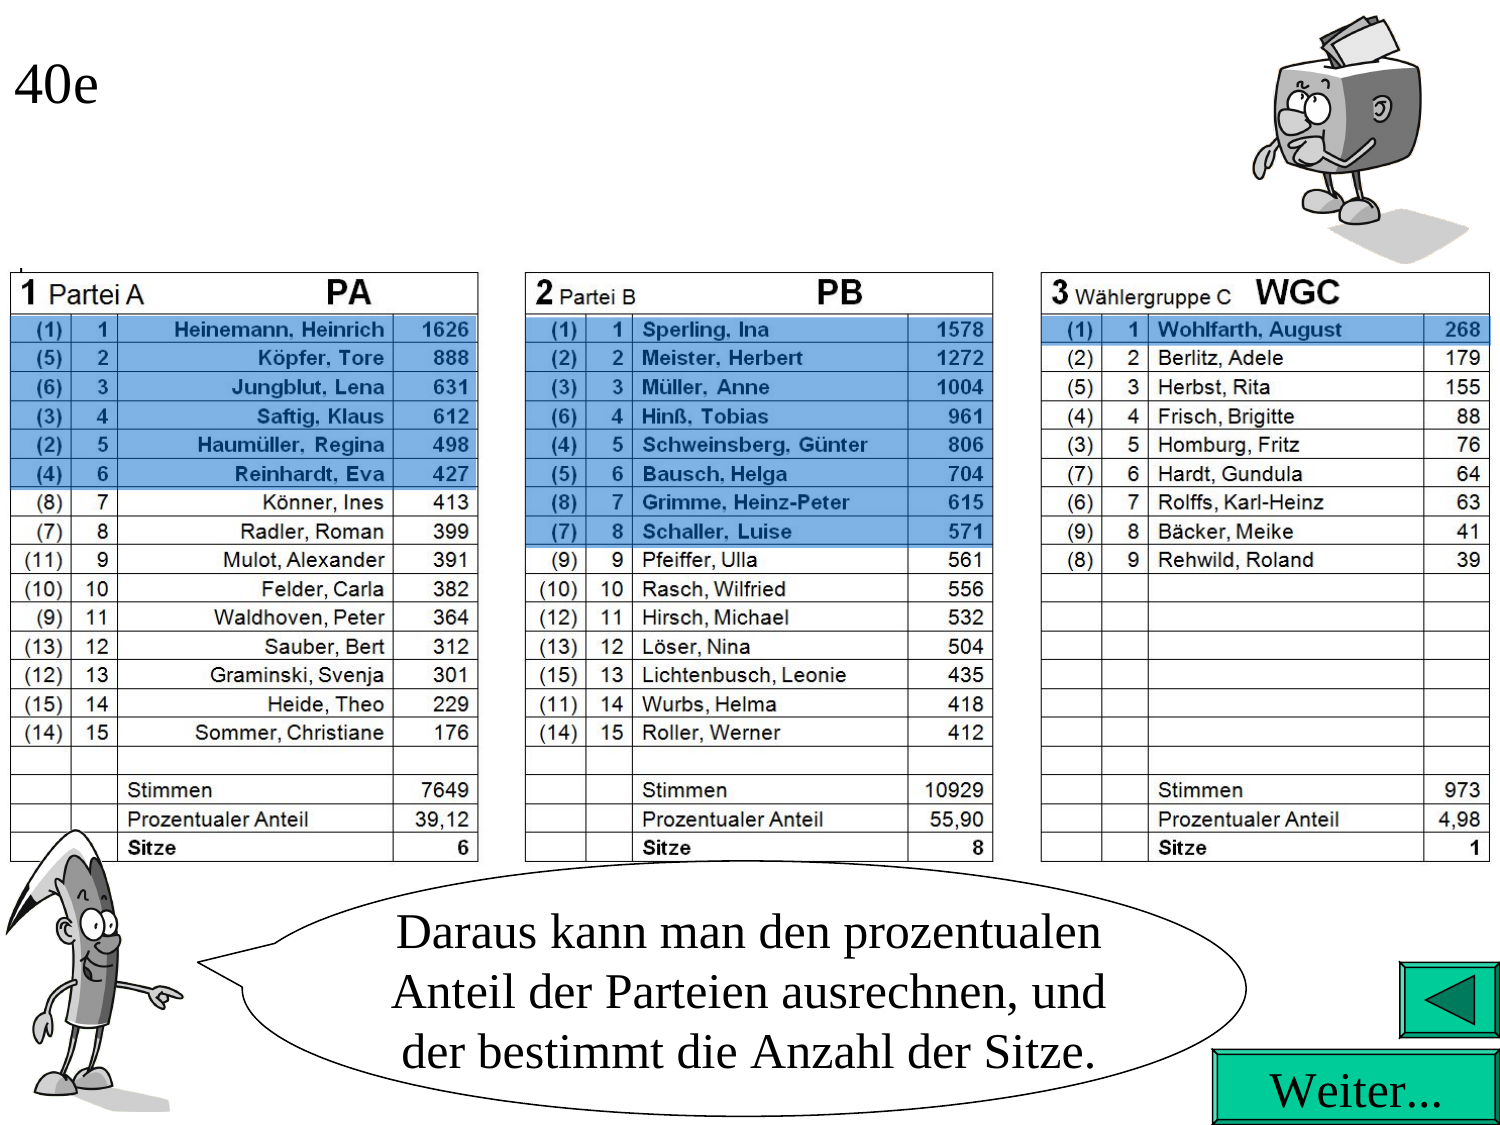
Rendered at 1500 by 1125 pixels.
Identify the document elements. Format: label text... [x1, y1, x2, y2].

text_box Weiter... [1218, 1055, 1495, 1119]
text_box Daraus kann man den prozentualen Anteil der Parteien ausrechnen, und der bestimmt die Anzahl der Sitze. [197, 860, 1247, 1117]
picture [2, 268, 1493, 1112]
text_box [525, 317, 993, 548]
picture [1243, 11, 1469, 264]
text_box 40e [0, 37, 138, 138]
text_box [9, 315, 477, 491]
text_box [1042, 315, 1491, 346]
